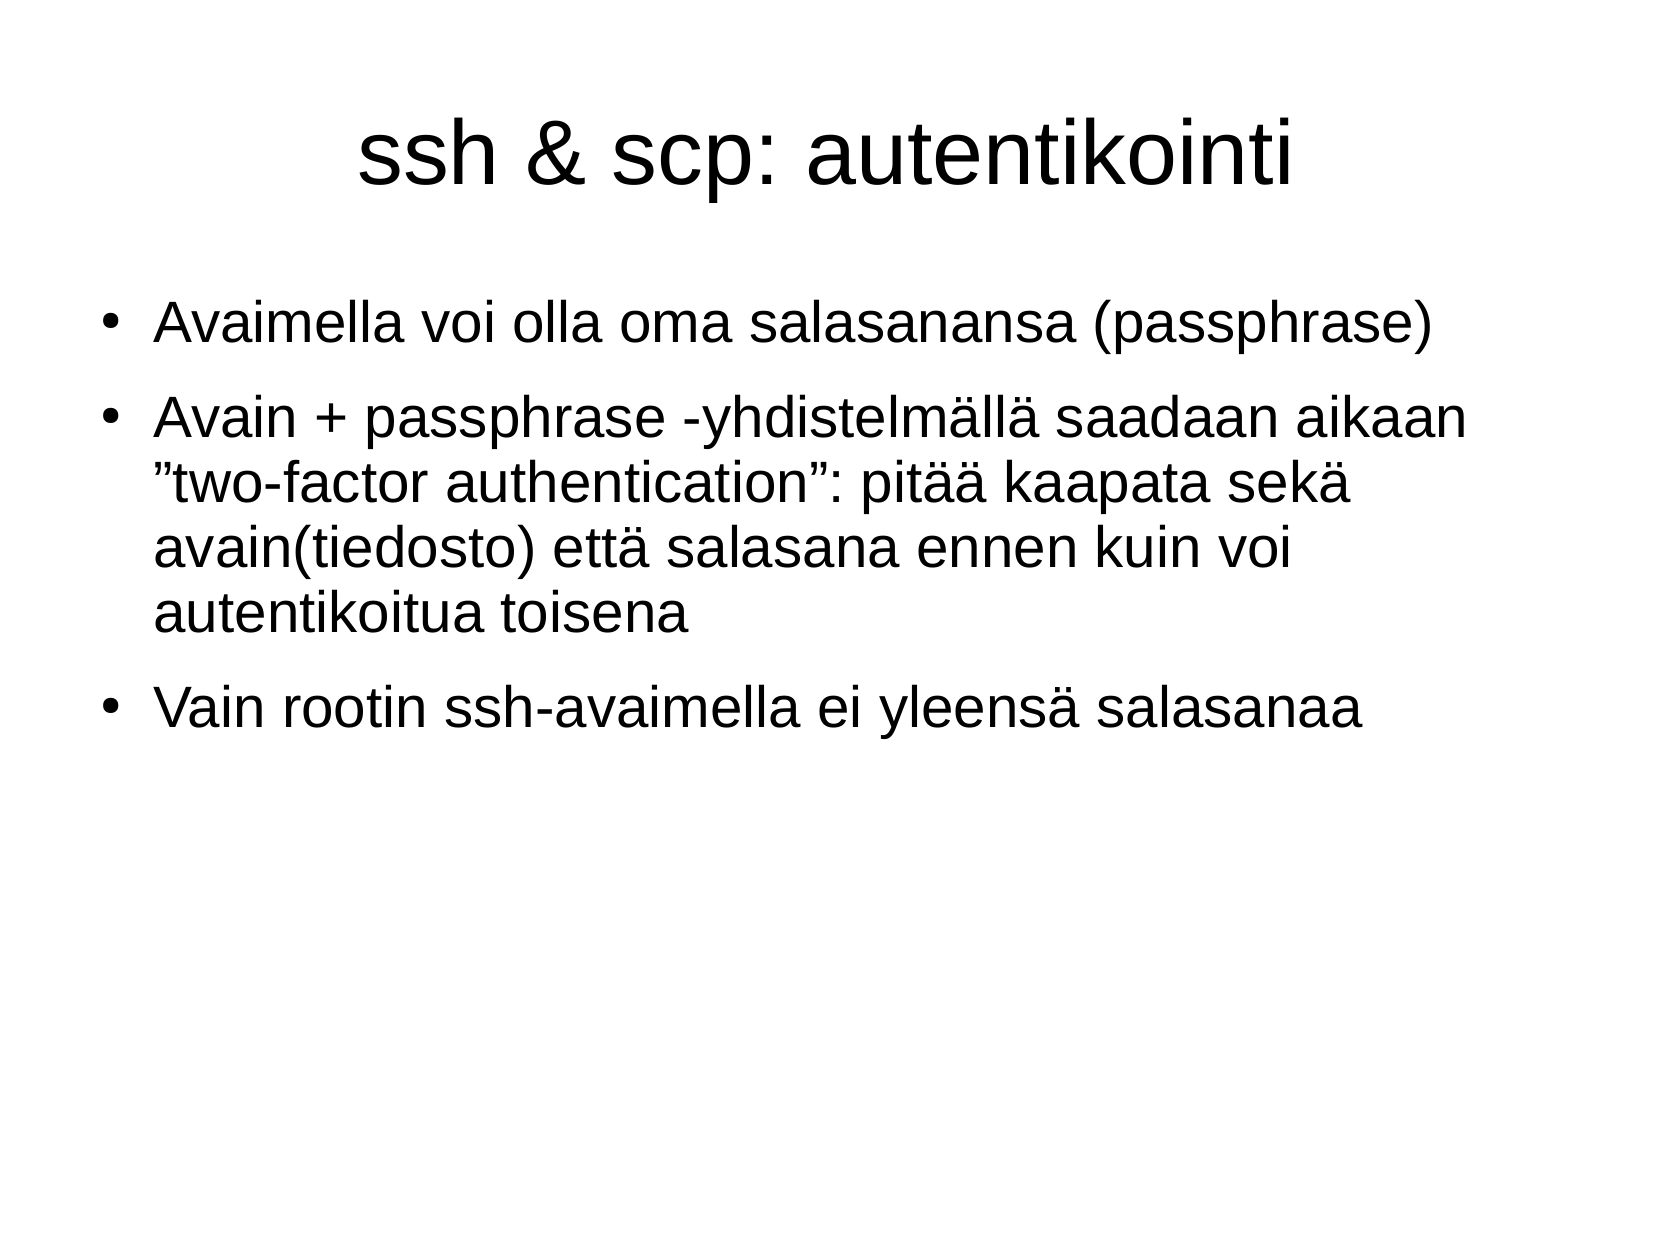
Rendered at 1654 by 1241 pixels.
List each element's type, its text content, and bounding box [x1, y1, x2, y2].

title ssh & scp: autentikointi [82, 49, 1571, 257]
list Avaimella voi olla oma salasanansa (passphrase) Avain + passphrase -yhdistelmällä saadaan aikaan ”two-factor authentication”: pitää kaapata sekä avain(tiedosto) että salasana ennen kuin voi autentikoitua toisena Vain rootin ssh-avaimella ei yleensä salasanaa [82, 290, 1571, 1010]
